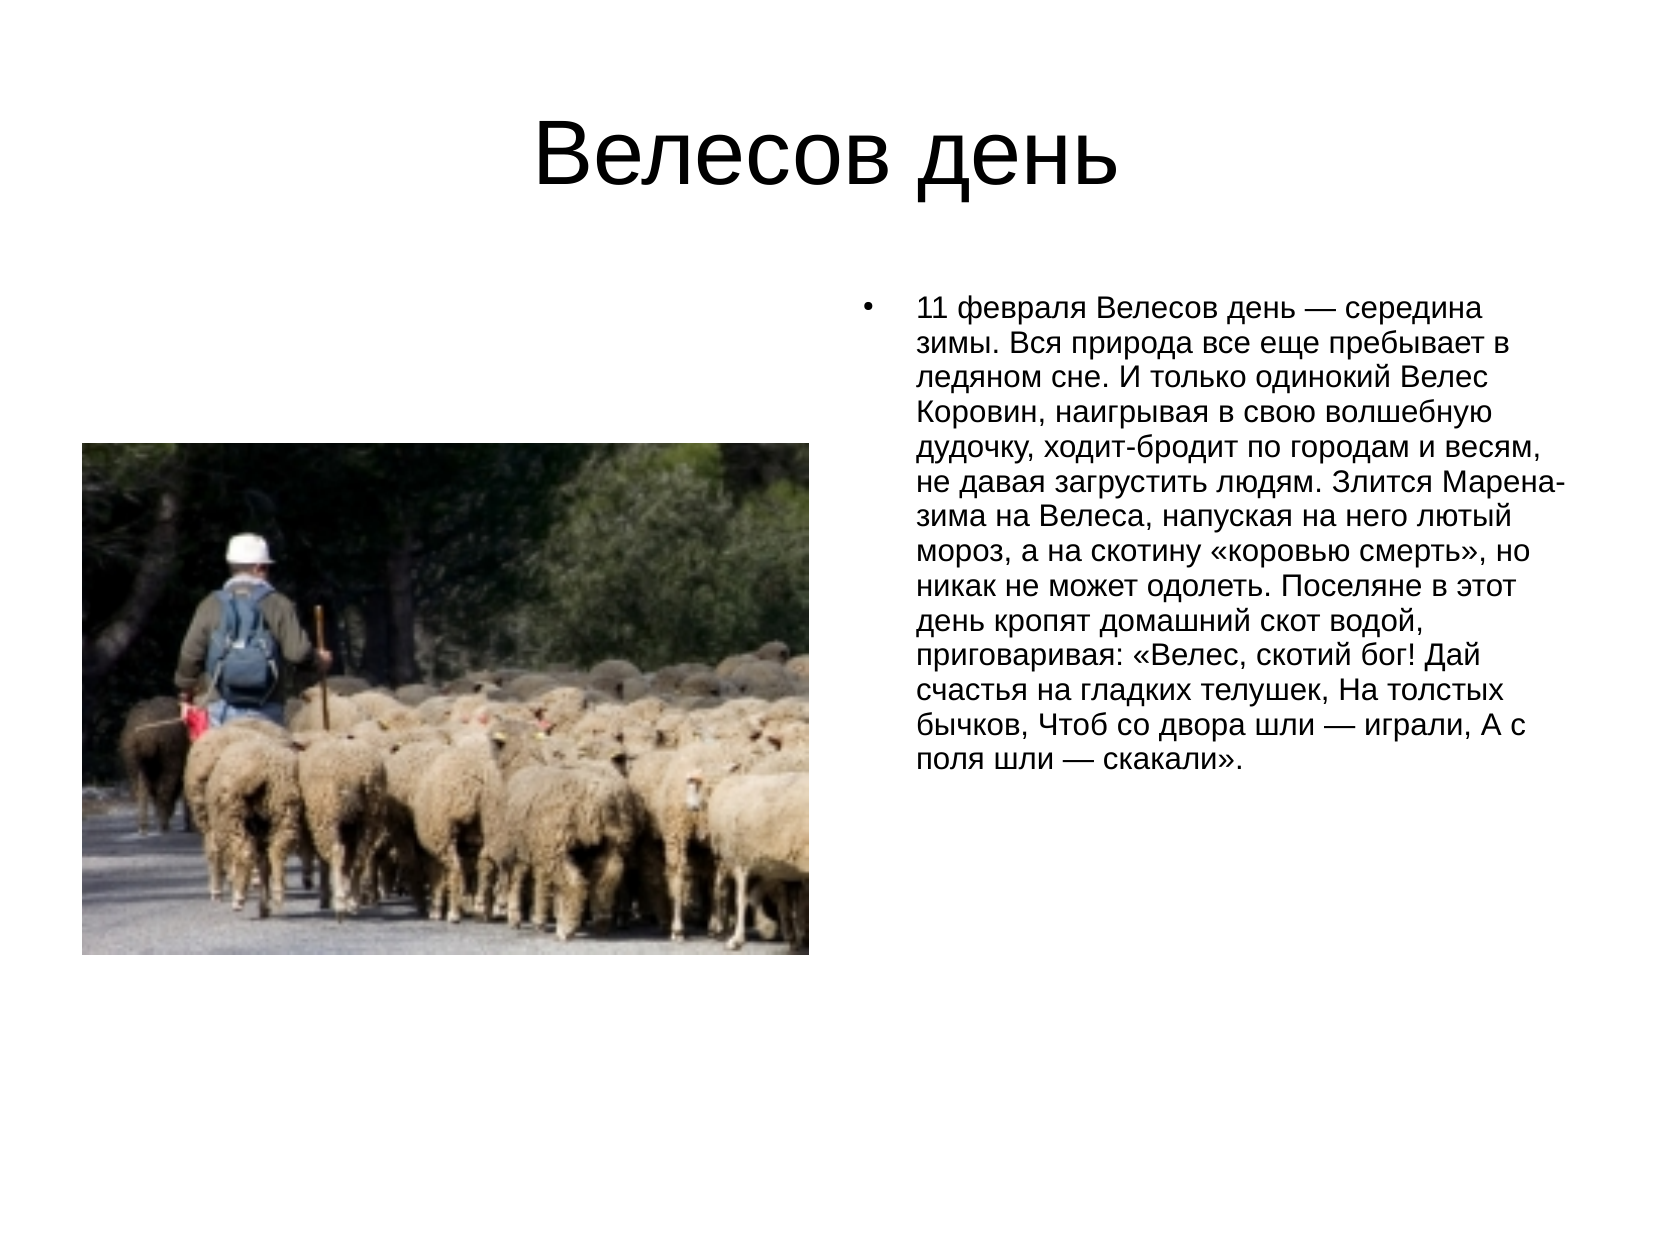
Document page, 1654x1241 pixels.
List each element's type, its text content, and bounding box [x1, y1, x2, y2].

title Велесов день [82, 49, 1571, 257]
list 11 февраля Велесов день — середина зимы. Вся природа все еще пребывает в ледяном сне. И только одинокий Велес Коровин, наигрывая в свою волшебную дудочку, ходит-бродит по городам и весям, не давая загрустить людям. Злится Марена-зима на Велеса, напуская на него лютый мороз, а на скотину «коровью смерть», но никак не может одолеть. Поселяне в этот день кропят домашний скот водой, приговаривая: «Велес, скотий бог! Дай счастья на гладких телушек, На толстых бычков, Чтоб со двора шли — играли, А с поля шли — скакали». [845, 290, 1572, 1109]
picture [82, 443, 809, 956]
